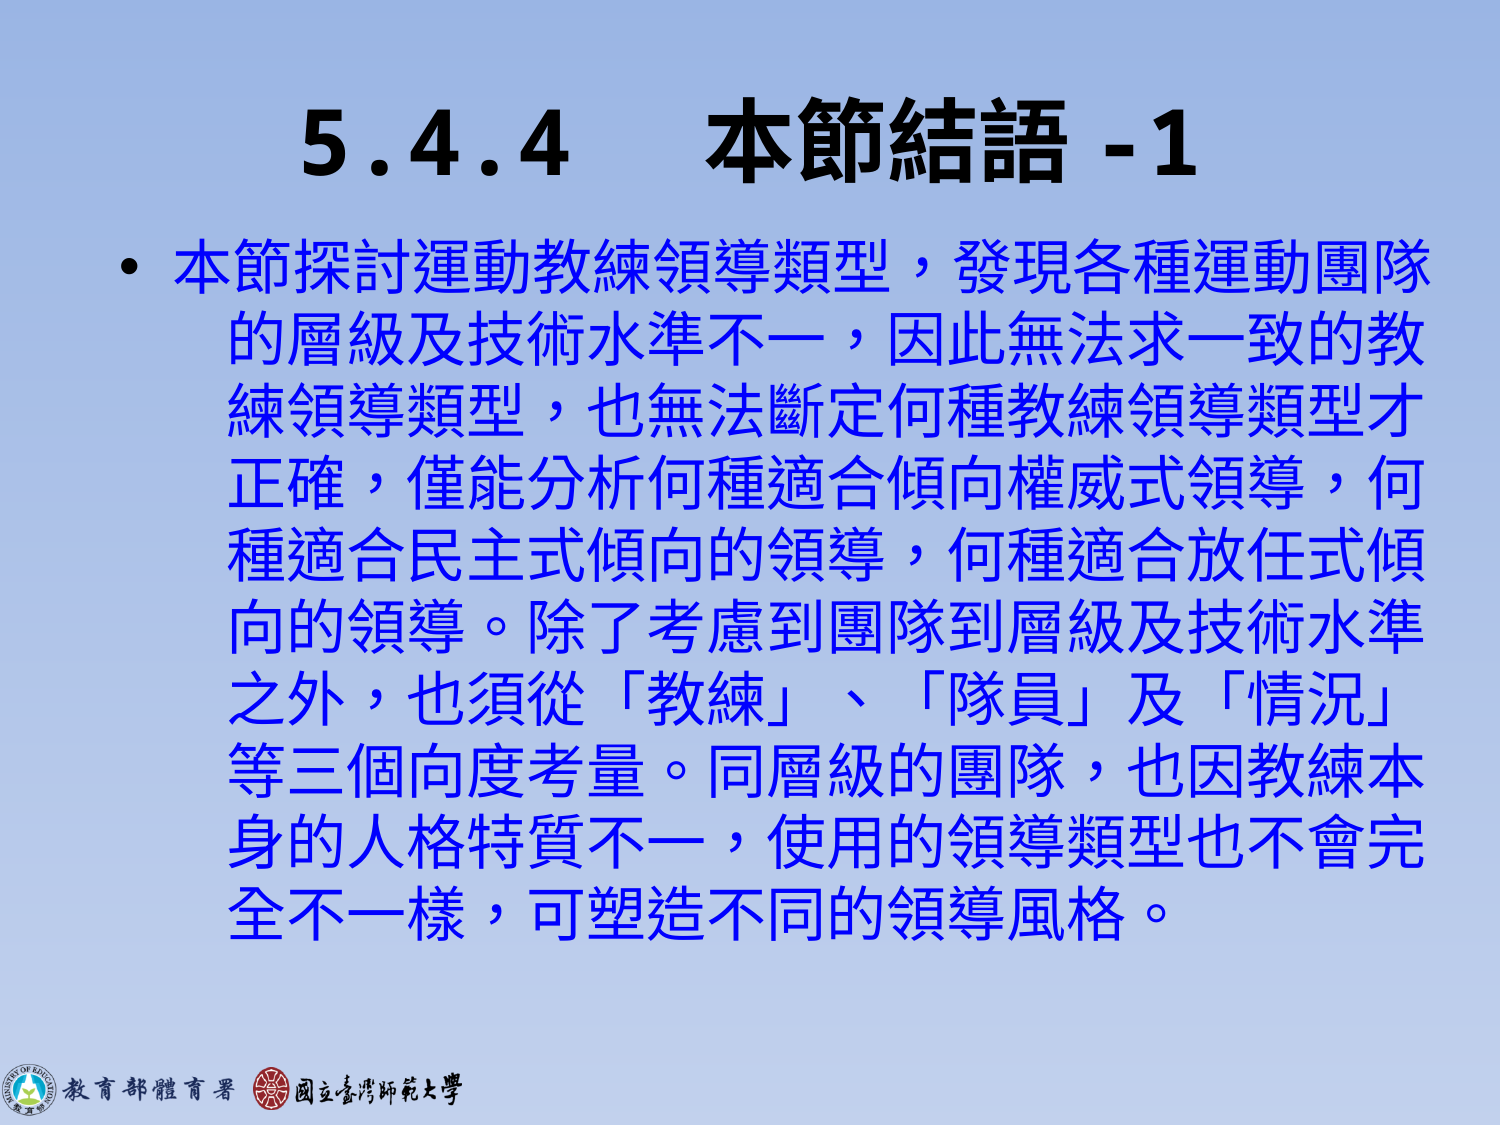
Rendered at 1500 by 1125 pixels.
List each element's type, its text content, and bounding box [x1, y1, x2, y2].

list 本節探討運動教練領導類型，發現各種運動團隊的層級及技術水準不一，因此無法求一致的教練領導類型，也無法斷定何種教練領導類型才正確，僅能分析何種適合傾向權威式領導，何種適合民主式傾向的領導，何種適合放任式傾向的領導。除了考慮到團隊到層級及技術水準之外，也須從「教練」、「隊員」及「情況」等三個向度考量。同層級的團隊，也因教練本身的人格特質不一，使用的領導類型也不會完全不一樣，可塑造不同的領導風格。 [103, 222, 1454, 965]
title 5.4.4 本節結語-1 [75, 45, 1426, 233]
